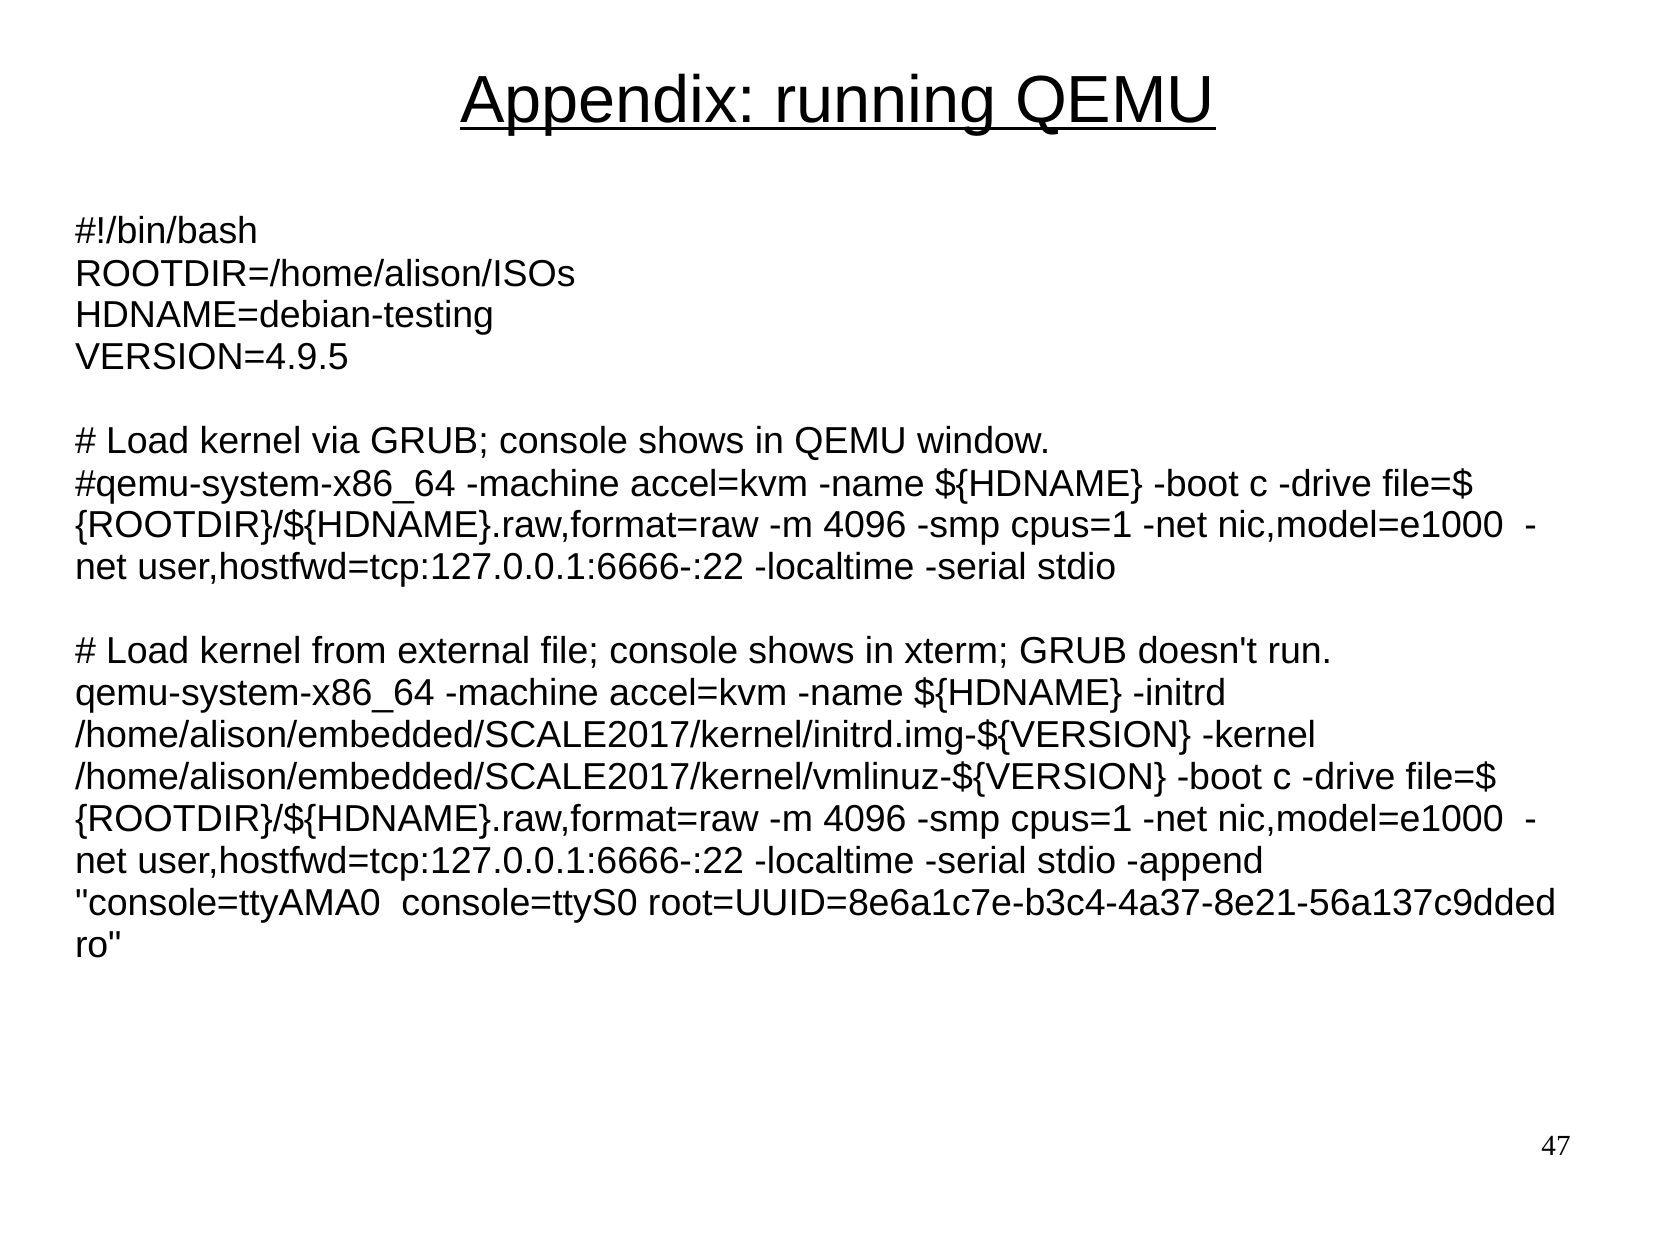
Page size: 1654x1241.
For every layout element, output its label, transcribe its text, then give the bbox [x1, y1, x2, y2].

list #!/bin/bash ROOTDIR=/home/alison/ISOs HDNAME=debian-testing VERSION=4.9.5 # Load kernel via GRUB; console shows in QEMU window. #qemu-system-x86_64 -machine accel=kvm -name ${HDNAME} -boot c -drive file=${ROOTDIR}/${HDNAME}.raw,format=raw -m 4096 -smp cpus=1 -net nic,model=e1000 -net user,hostfwd=tcp:127.0.0.1:6666-:22 -localtime -serial stdio # Load kernel from external file; console shows in xterm; GRUB doesn't run. qemu-system-x86_64 -machine accel=kvm -name ${HDNAME} -initrd /home/alison/embedded/SCALE2017/kernel/initrd.img-${VERSION} -kernel /home/alison/embedded/SCALE2017/kernel/vmlinuz-${VERSION} -boot c -drive file=${ROOTDIR}/${HDNAME}.raw,format=raw -m 4096 -smp cpus=1 -net nic,model=e1000 -net user,hostfwd=tcp:127.0.0.1:6666-:22 -localtime -serial stdio -append "console=ttyAMA0 console=ttyS0 root=UUID=8e6a1c7e-b3c4-4a37-8e21-56a137c9dded ro" [75, 210, 1571, 1010]
title Appendix: running QEMU [105, 49, 1571, 151]
